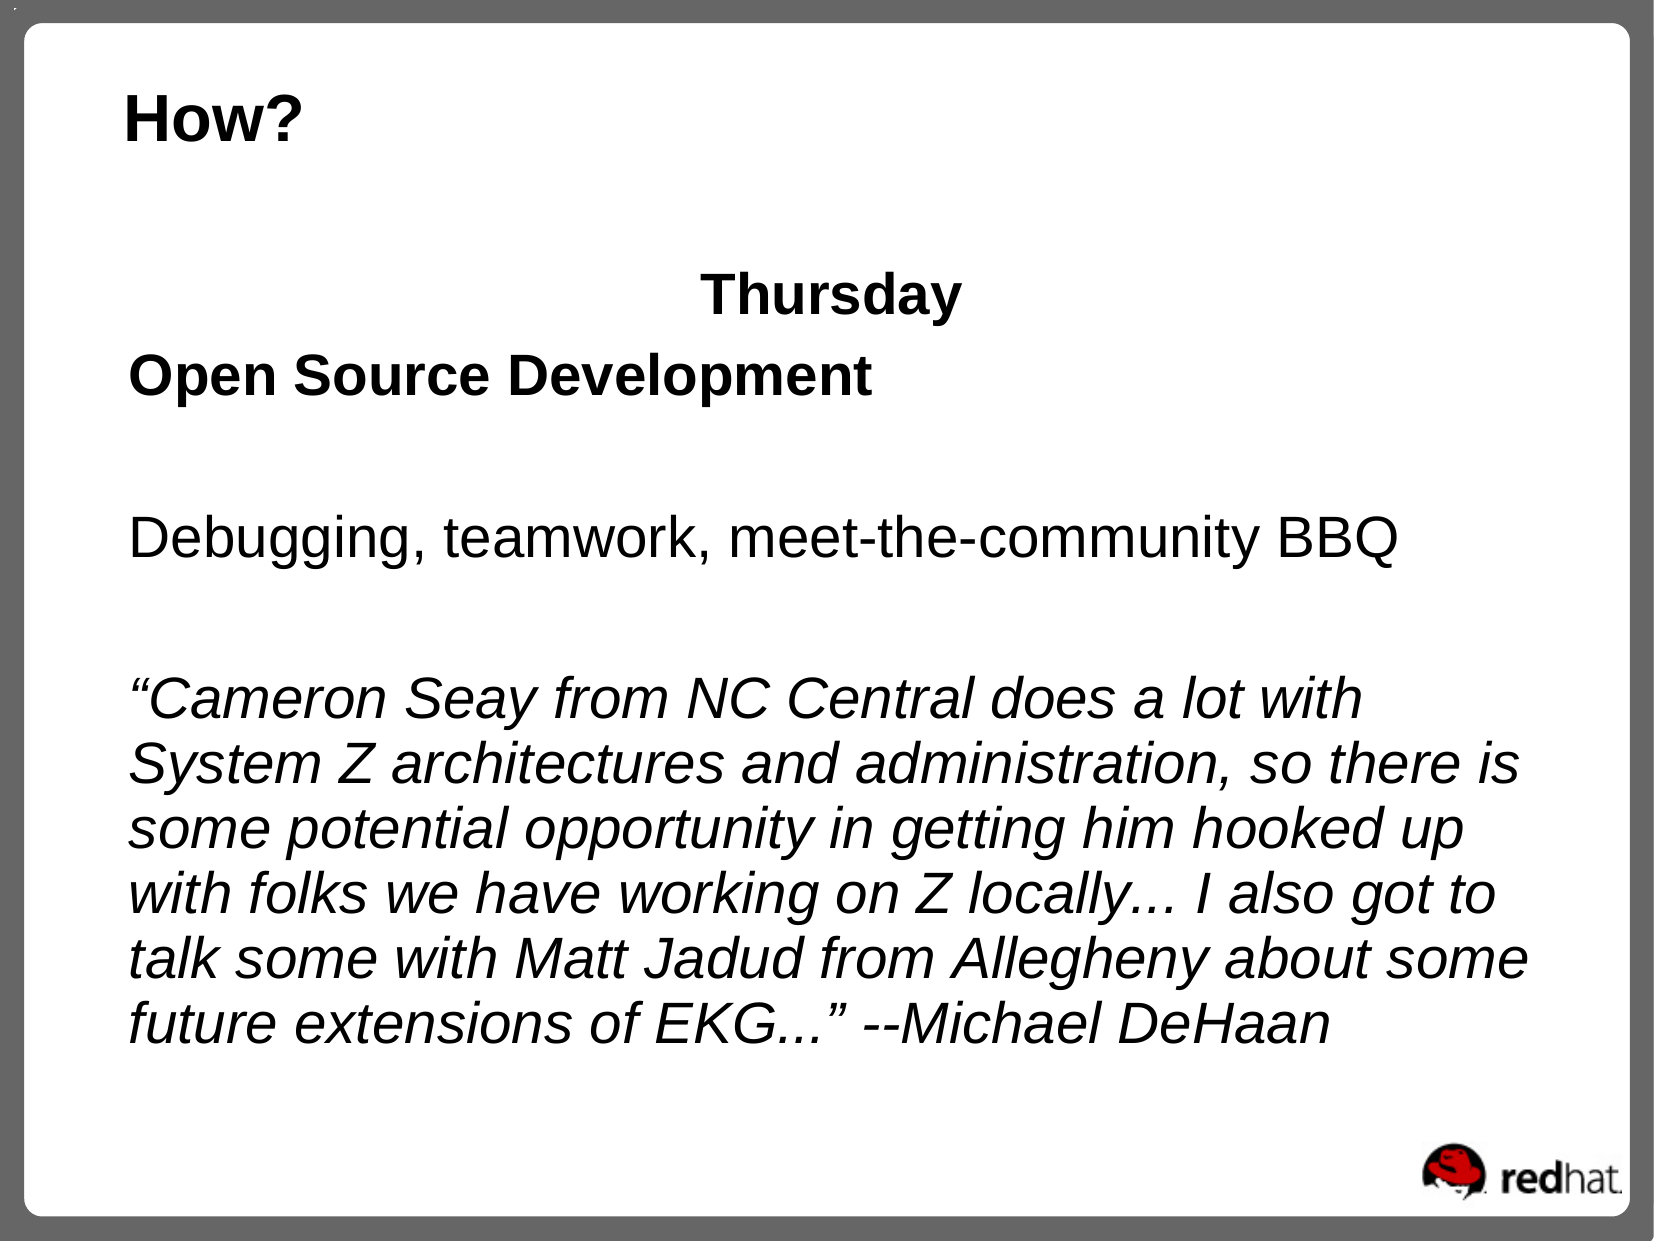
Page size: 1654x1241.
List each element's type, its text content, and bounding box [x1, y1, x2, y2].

title How? [123, 63, 1530, 175]
picture [1421, 1141, 1622, 1209]
subtitle Thursday Open Source Development Debugging, teamwork, meet-the-community BBQ “Cameron Seay from NC Central does a lot with System Z architectures and administration, so there is some potential opportunity in getting him hooked up with folks we have working on Z locally... I also got to talk some with Matt Jadud from Allegheny about some future extensions of EKG...” --Michael DeHaan [128, 193, 1535, 1126]
